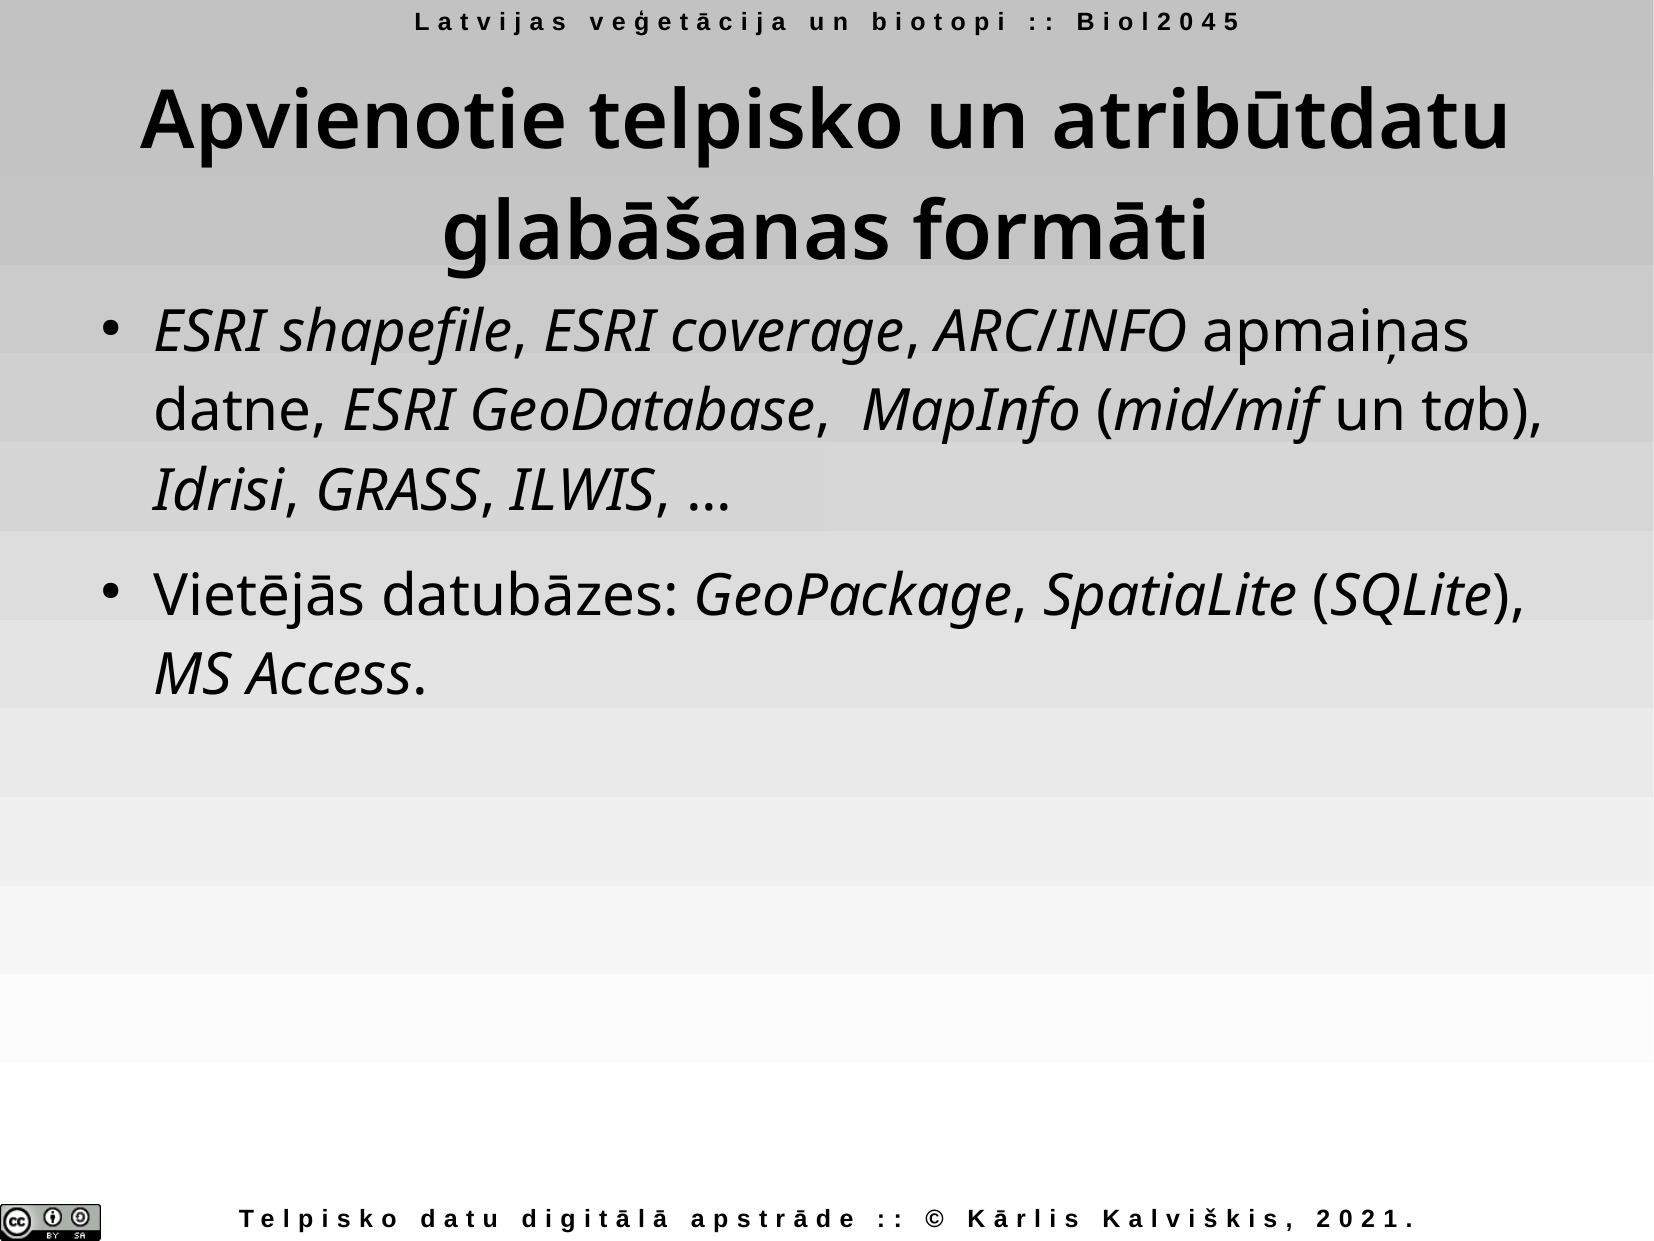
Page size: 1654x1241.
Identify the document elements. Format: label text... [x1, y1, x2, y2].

list ESRI shapefile, ESRI coverage, ARC/INFO apmaiņas datne, ESRI GeoDatabase, MapInfo (mid/mif un tab), Idrisi, GRASS, ILWIS, ... Vietējās datubāzes: GeoPackage, SpatiaLite (SQLite), MS Access. [82, 289, 1571, 1098]
picture [0, 0, 1654, 1241]
title Apvienotie telpisko un atribūtdatu glabāšanas formāti [29, 49, 1625, 296]
